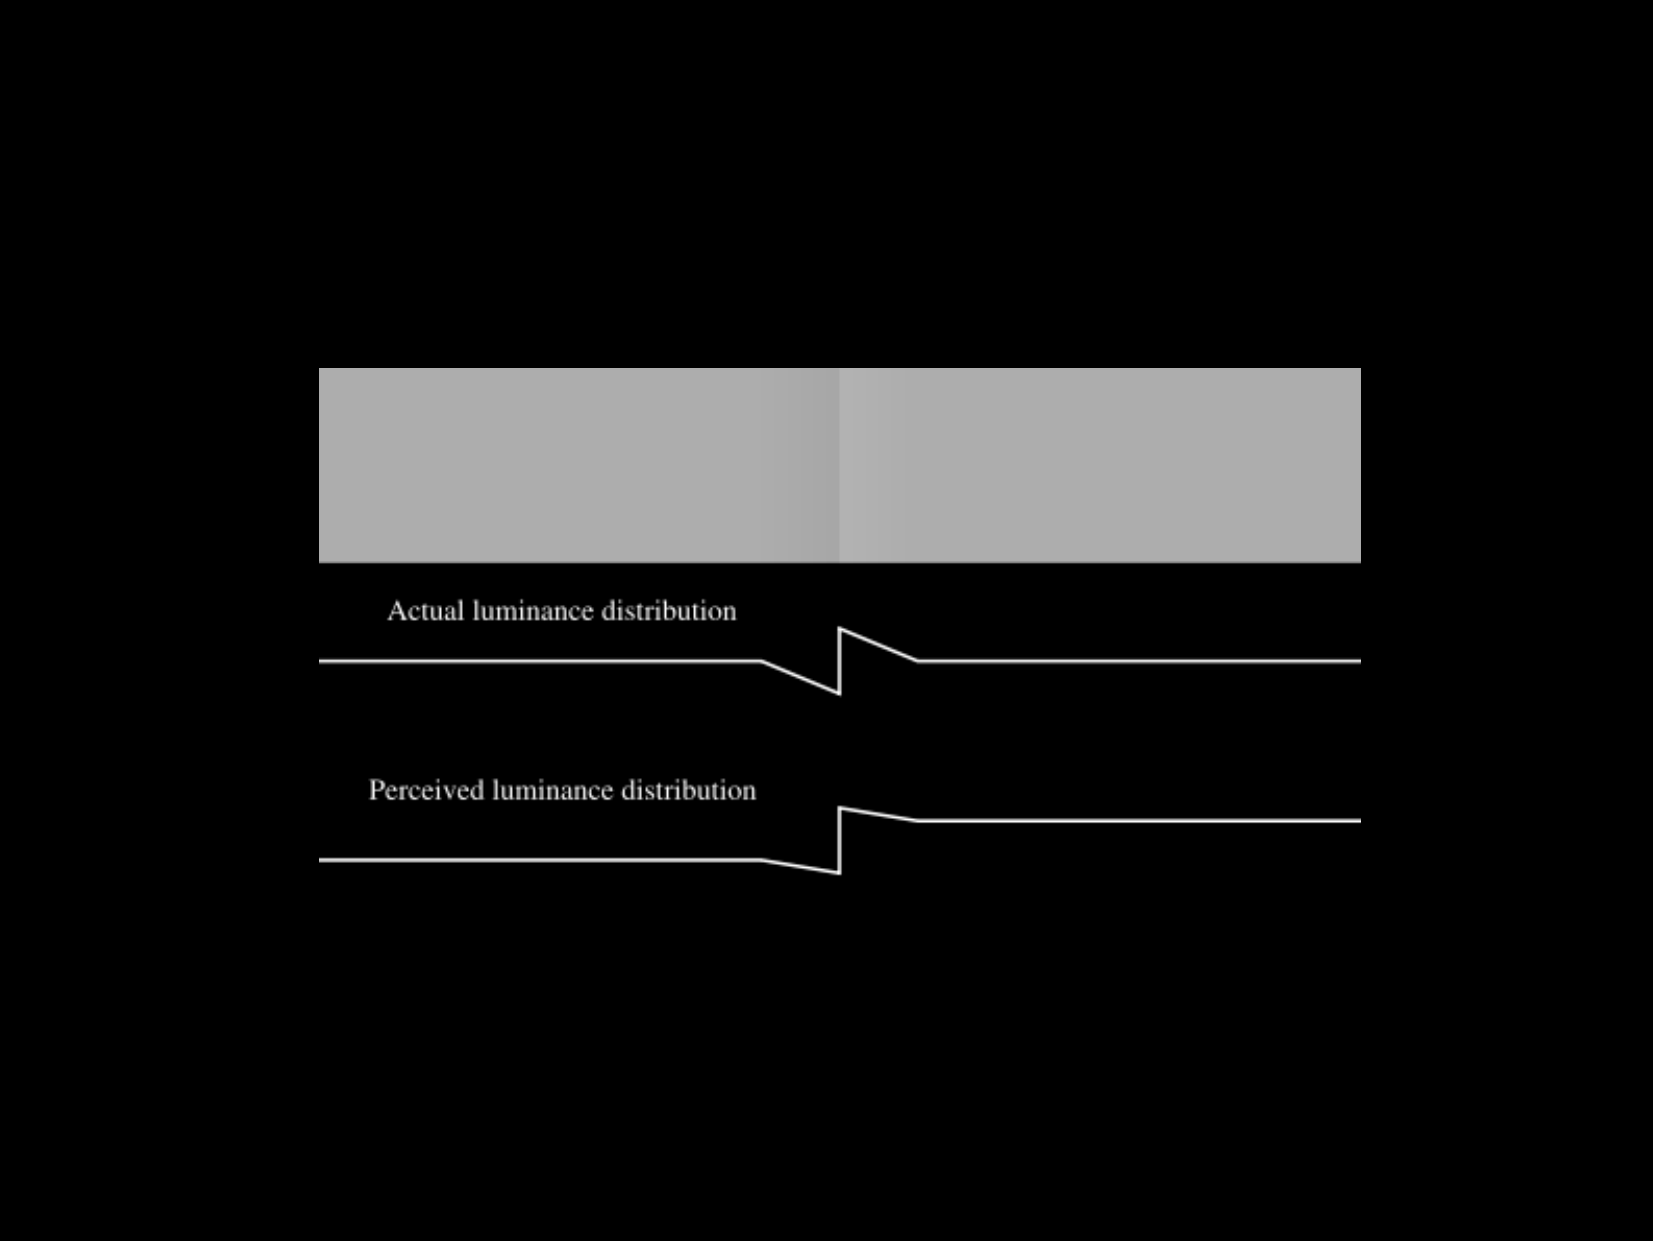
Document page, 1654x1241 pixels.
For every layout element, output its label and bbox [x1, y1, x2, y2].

picture [319, 368, 1361, 890]
